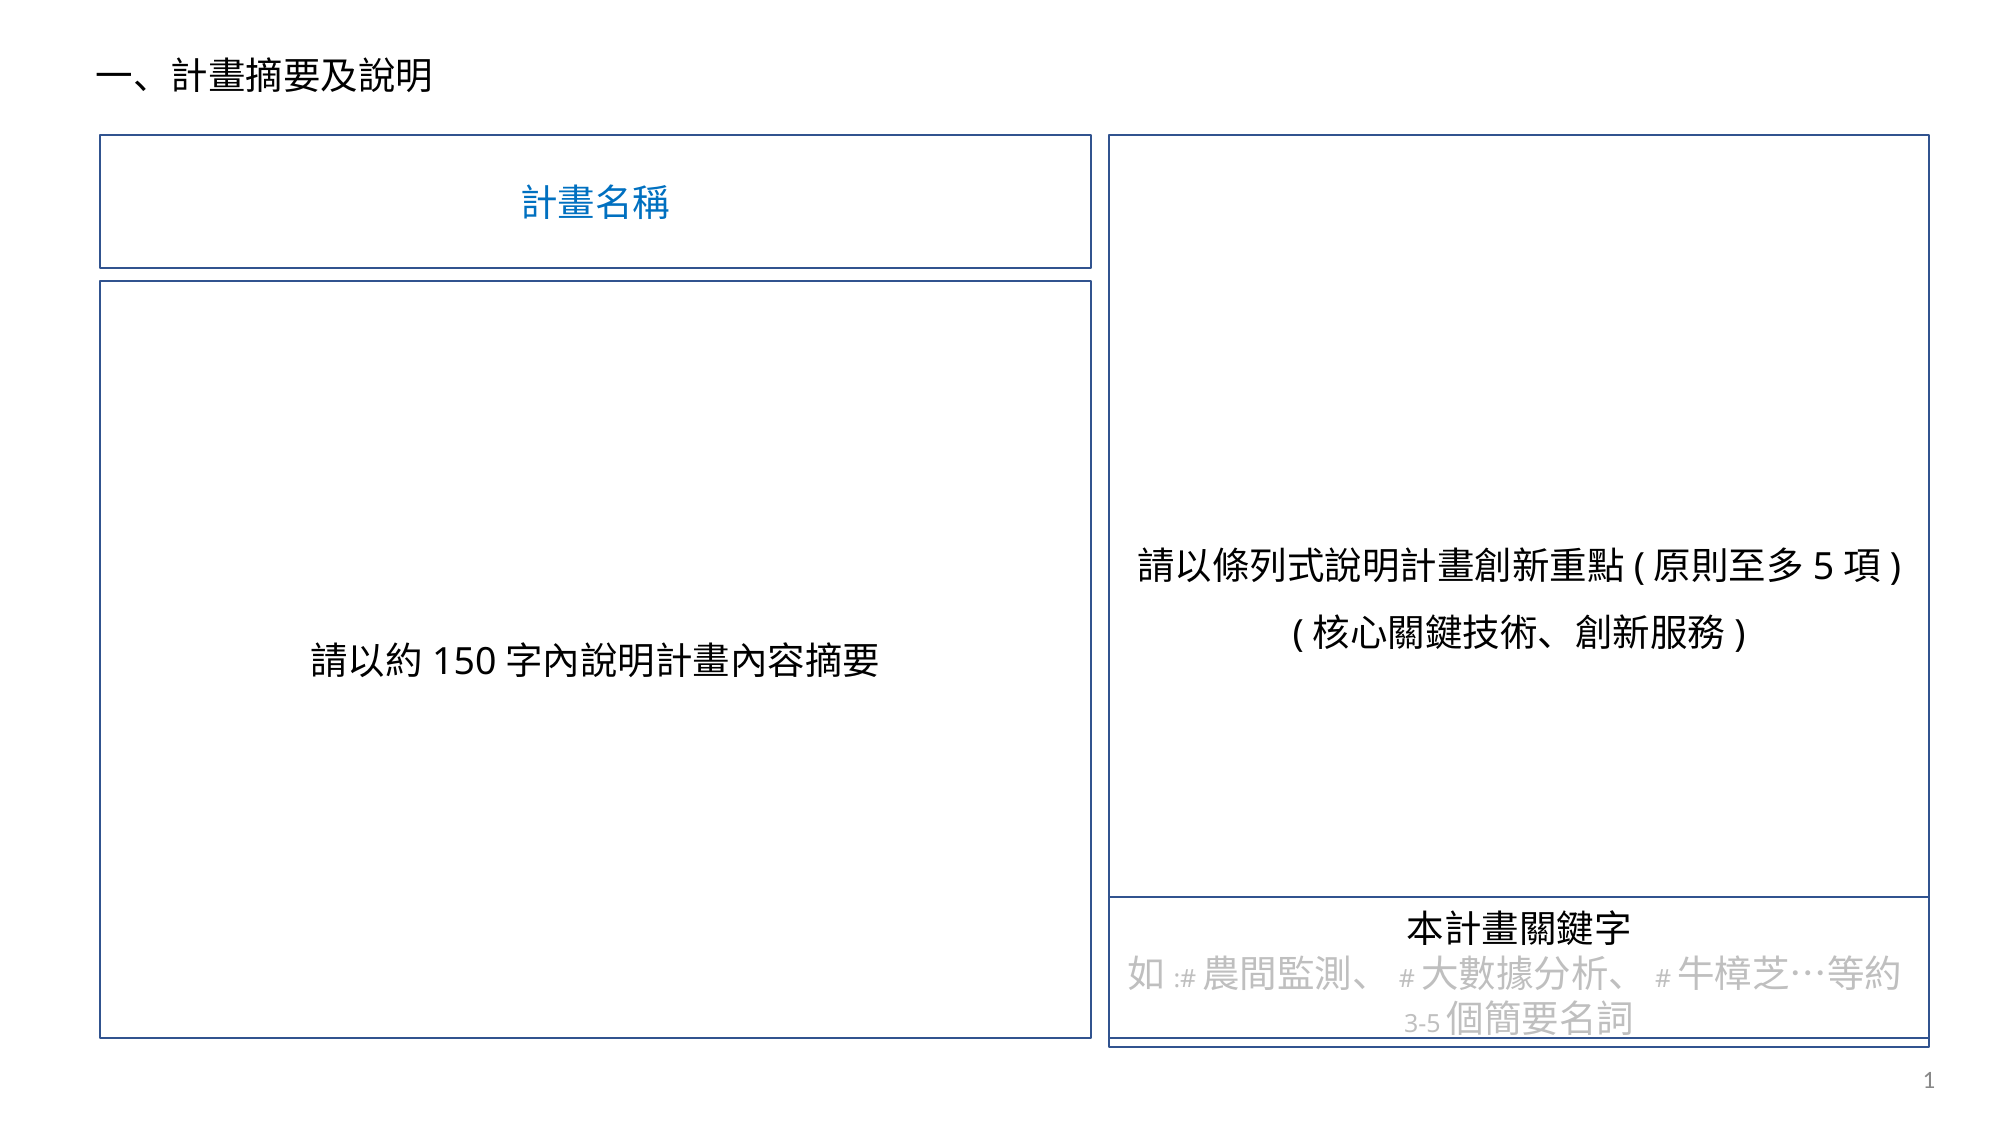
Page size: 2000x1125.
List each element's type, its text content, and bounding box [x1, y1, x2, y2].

text_box 請以條列式說明計畫創新重點(原則至多5項) (核心關鍵技術、創新服務) [1109, 135, 1929, 896]
text_box 計畫名稱 [99, 135, 1091, 268]
text_box 一、計畫摘要及說明 [80, 44, 490, 110]
text_box 本計畫關鍵字 如:#農間監測、#大數據分析、#牛樟芝…等約3-5個簡要名詞 [1109, 905, 1929, 1039]
text_box 請以約150字內說明計畫內容摘要 [99, 280, 1091, 1039]
footer 1 [1799, 1048, 2000, 1109]
text_box 請以條列式說明計畫創新重點(原則至多5項) (核心關鍵技術、創新服務) [1110, 898, 1928, 905]
